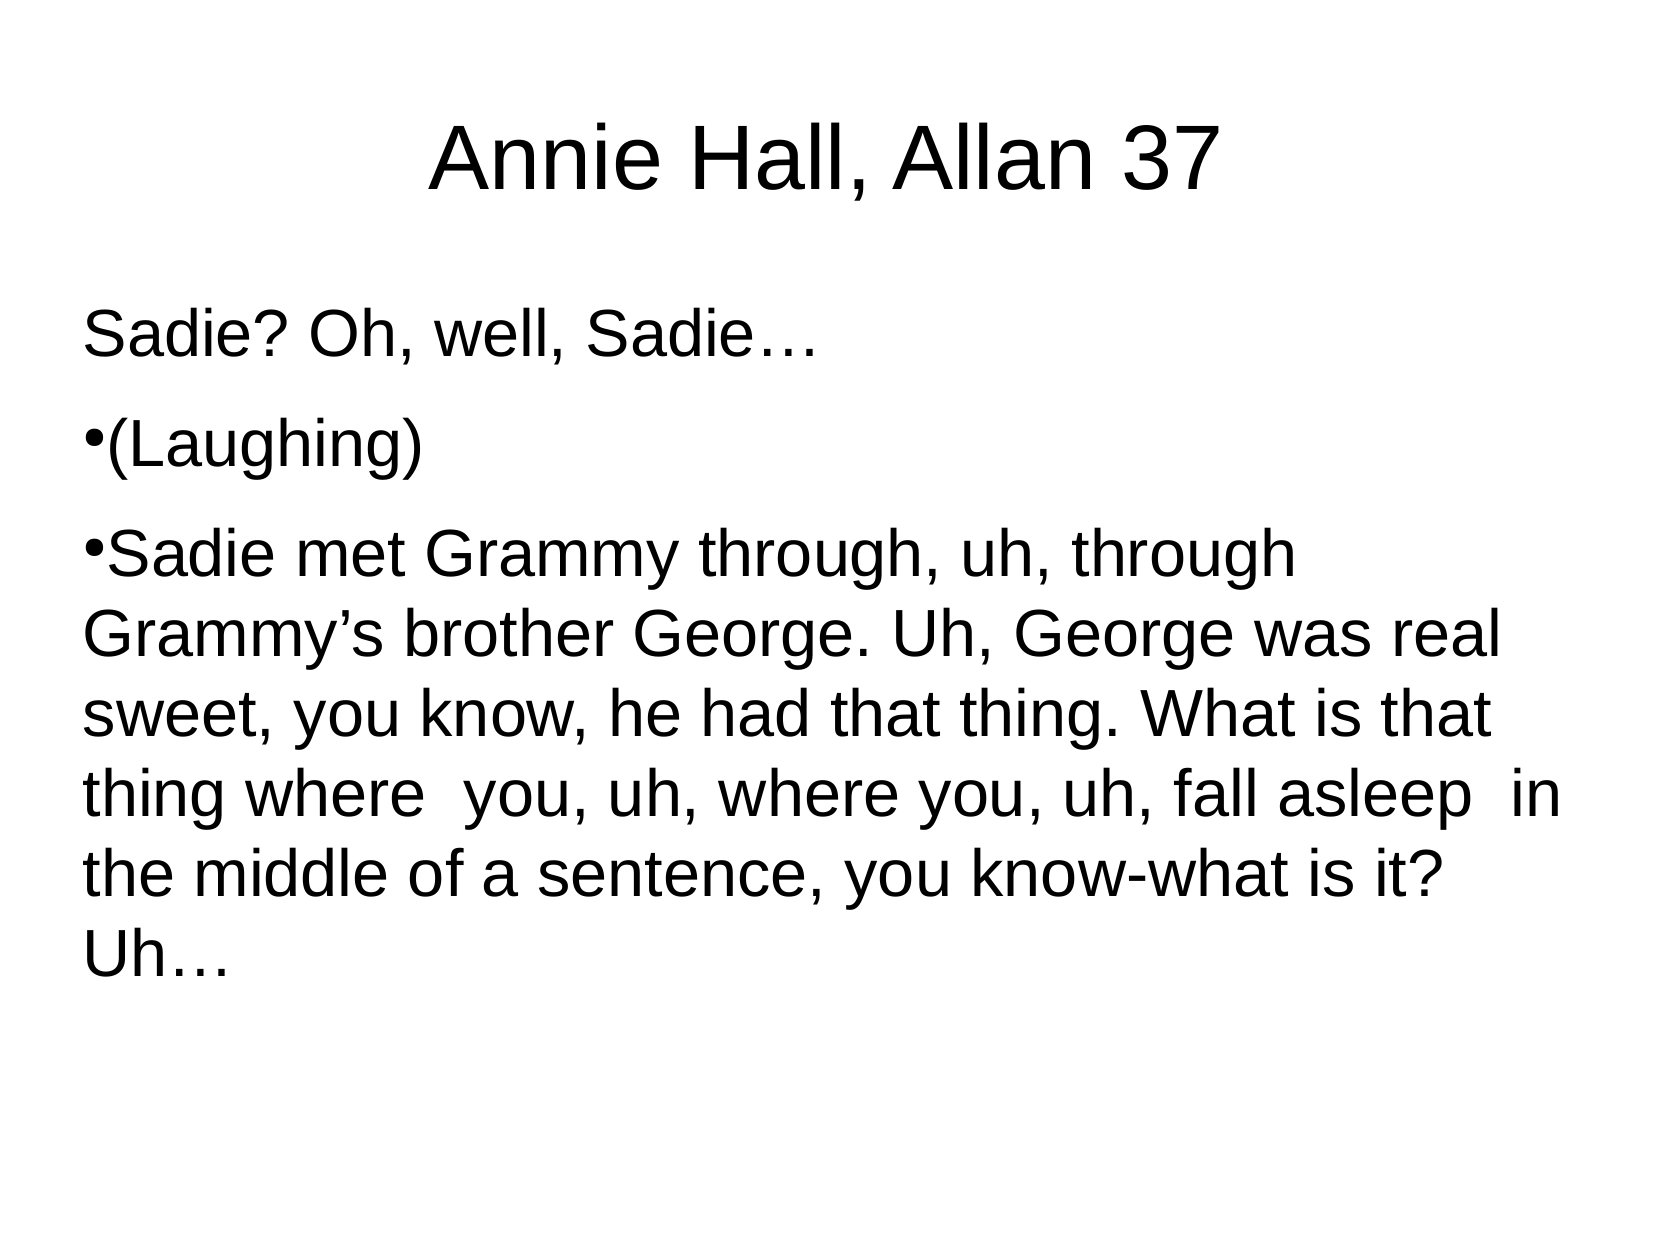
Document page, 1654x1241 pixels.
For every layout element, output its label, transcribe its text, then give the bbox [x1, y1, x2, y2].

list Sadie? Oh, well, Sadie… (Laughing) Sadie met Grammy through, uh, through Grammy’s brother George. Uh, George was real sweet, you know, he had that thing. What is that thing where you, uh, where you, uh, fall asleep in the middle of a sentence, you know-what is it? Uh… [82, 290, 1571, 1010]
title Annie Hall, Allan 37 [82, 49, 1571, 257]
